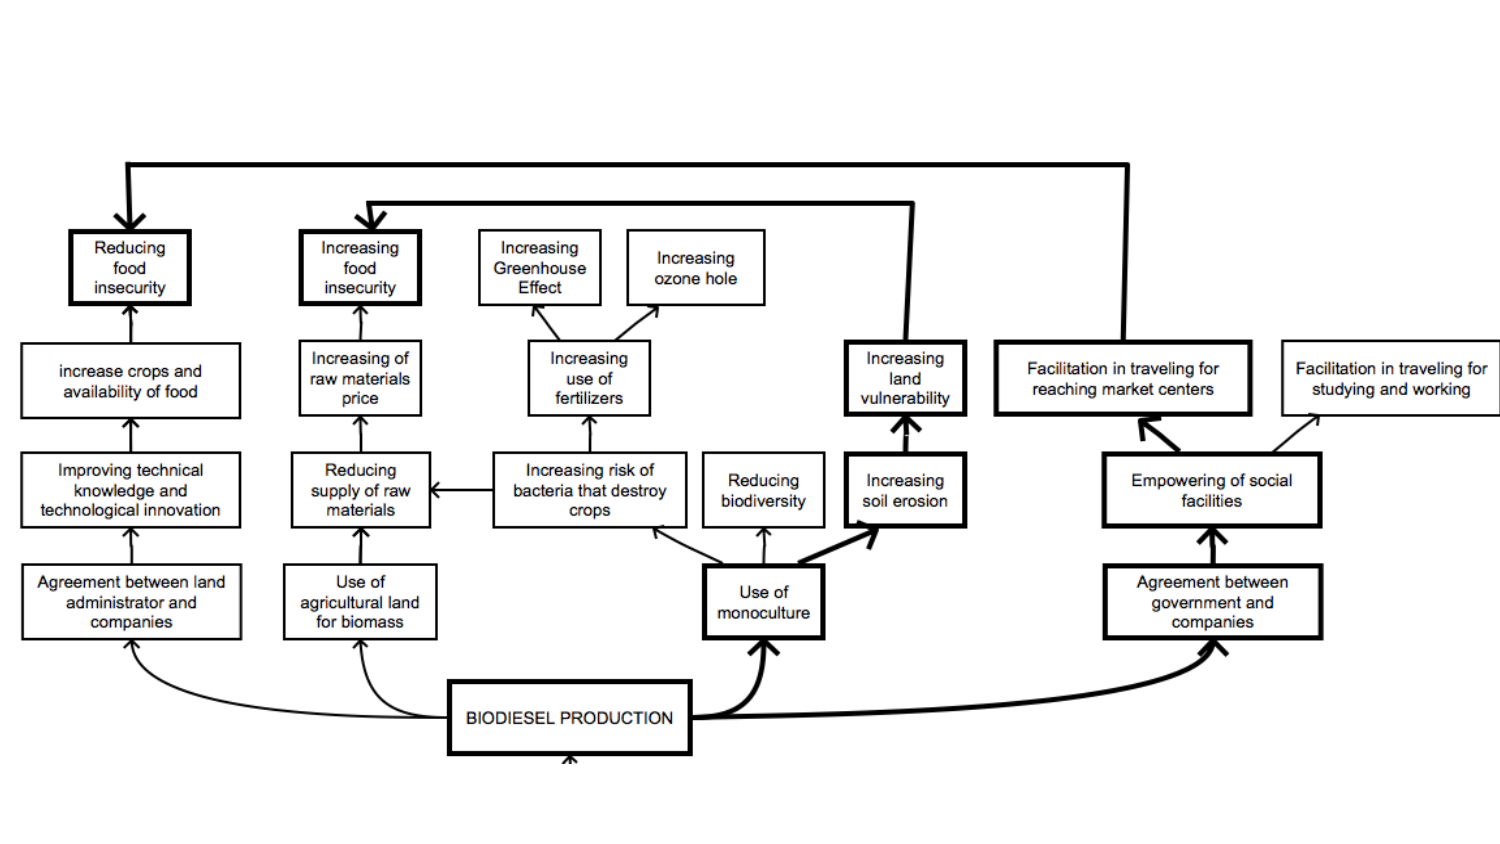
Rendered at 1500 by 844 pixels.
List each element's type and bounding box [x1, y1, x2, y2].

picture [0, 102, 1500, 764]
